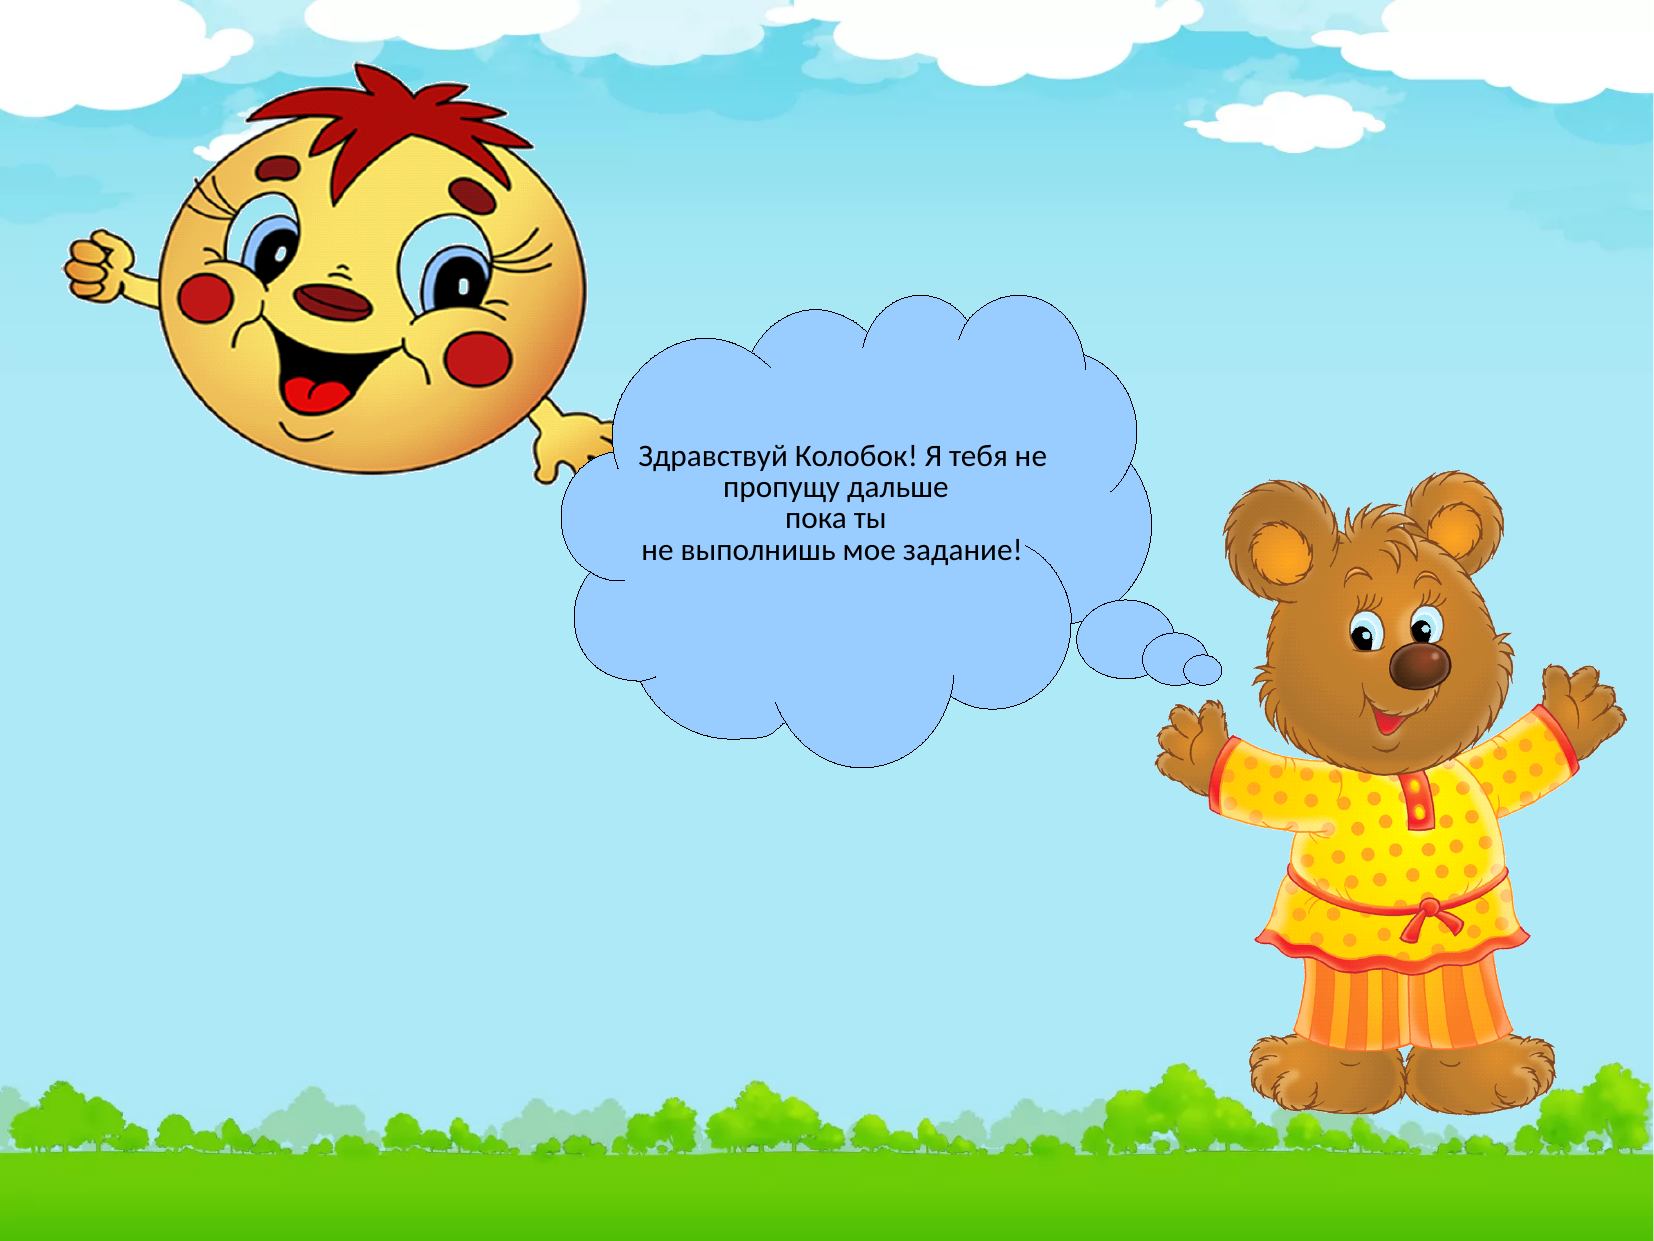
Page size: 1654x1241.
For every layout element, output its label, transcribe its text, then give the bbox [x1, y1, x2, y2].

text_box Здравствуй Колобок! Я тебя не пропущу дальше пока ты не выполнишь мое задание! [561, 295, 1222, 768]
picture [0, 0, 1654, 1241]
